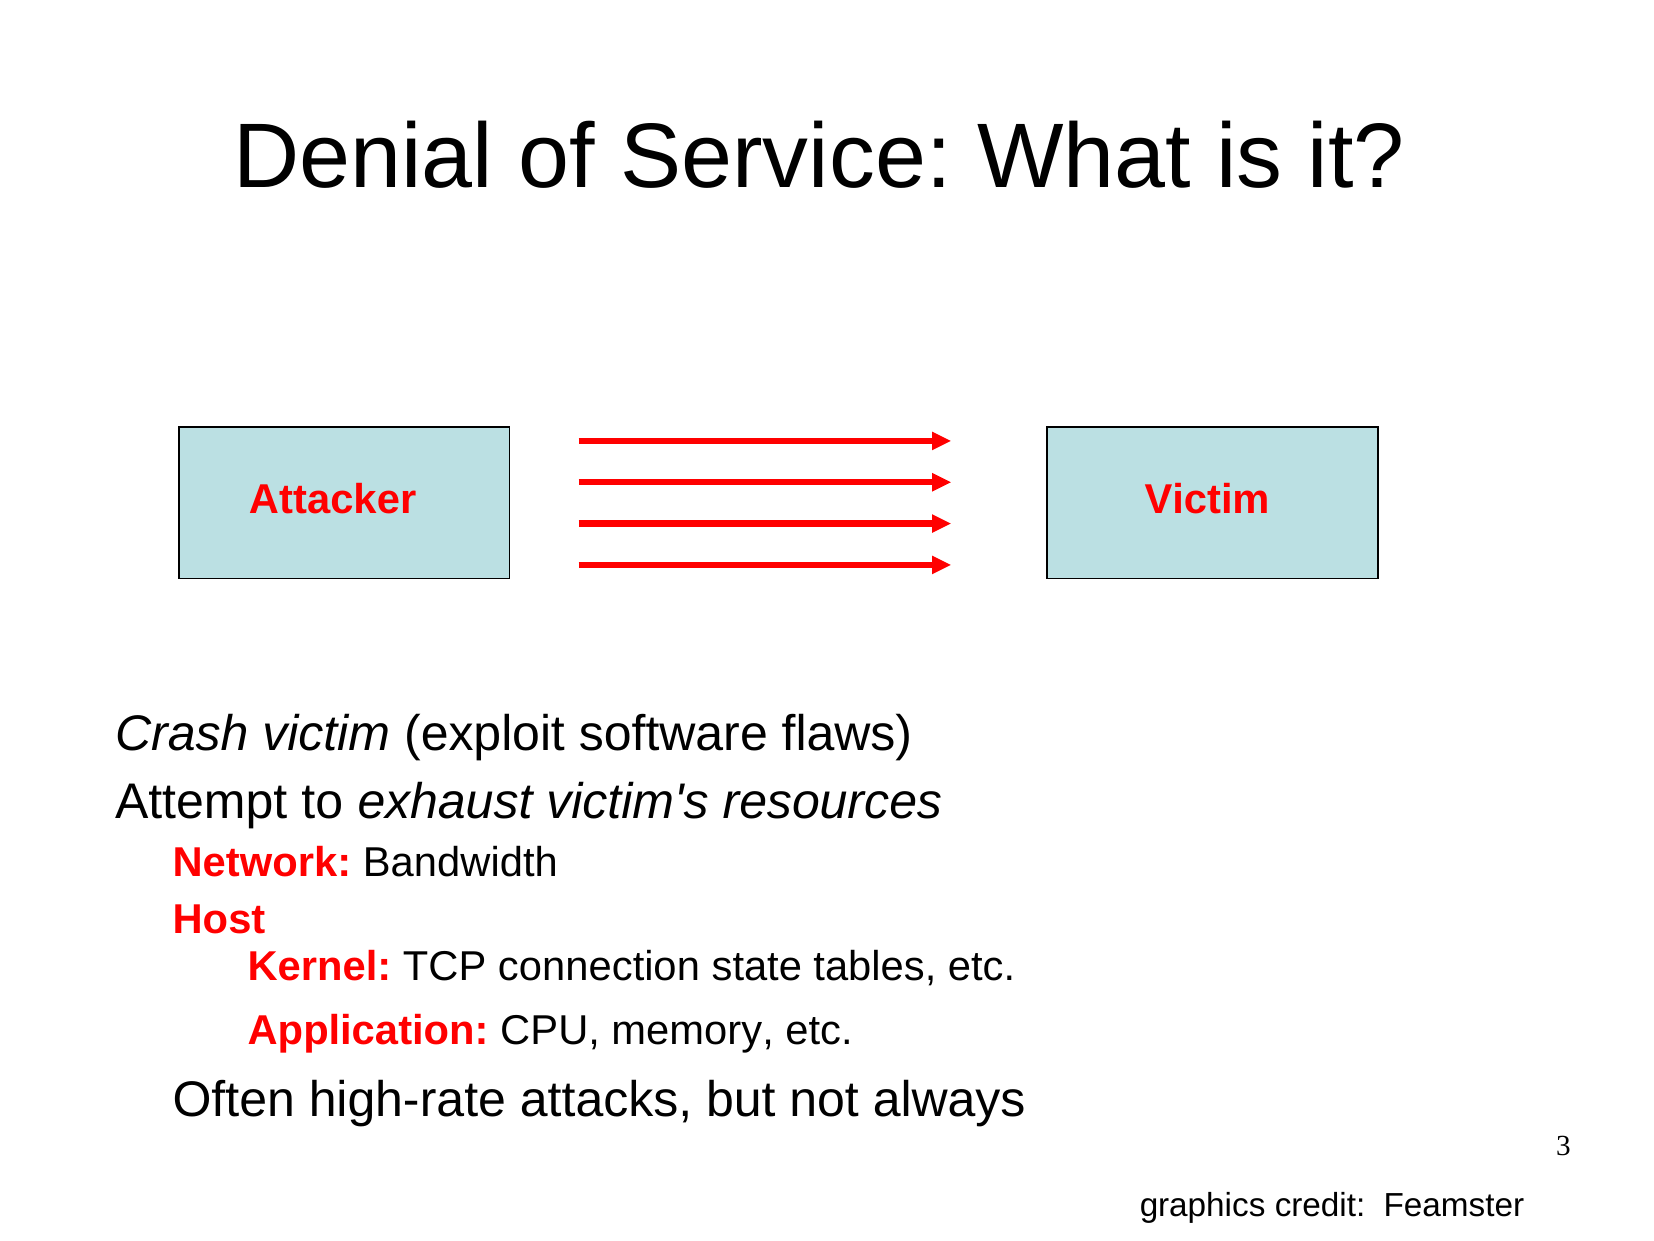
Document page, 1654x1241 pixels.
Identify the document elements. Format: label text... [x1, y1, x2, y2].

text_box [179, 427, 510, 579]
title Denial of Service: What is it? [27, 52, 1613, 260]
text_box graphics credit: Feamster [1125, 1178, 1651, 1235]
list Crash victim (exploit software flaws) Attempt to exhaust victim's resources Network: Bandwidth Host Kernel: TCP connection state tables, etc. Application: CPU, memory, etc. Often high-rate attacks, but not always [82, 697, 1571, 1162]
text_box Victim [1129, 468, 1420, 531]
text_box Attacker [234, 468, 524, 531]
text_box [1047, 427, 1378, 579]
